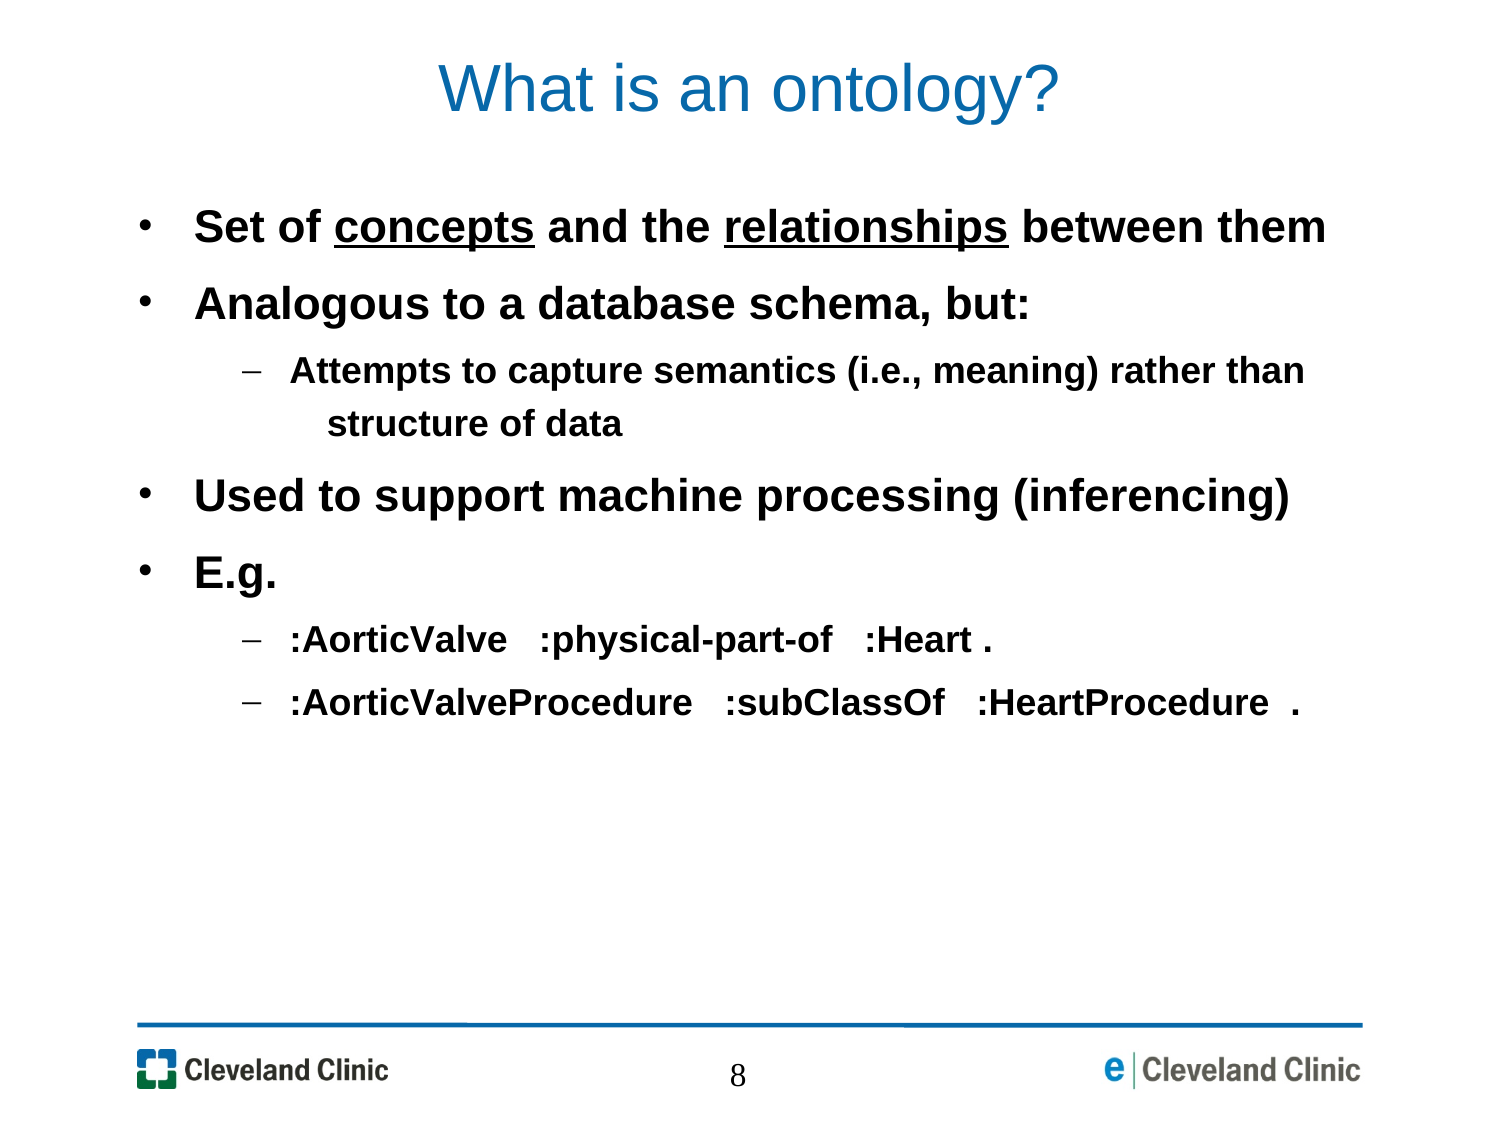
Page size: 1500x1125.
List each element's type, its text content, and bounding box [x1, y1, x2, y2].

list Set of concepts and the relationships between them Analogous to a database schema, but: Attempts to capture semantics (i.e., meaning) rather than structure of data Used to support machine processing (inferencing) E.g. :AorticValve :physical-part-of :Heart . :AorticValveProcedure :subClassOf :HeartProcedure . [115, 179, 1387, 1005]
title What is an ontology? [0, 6, 1500, 149]
picture [137, 1049, 388, 1089]
picture [1101, 1049, 1365, 1092]
